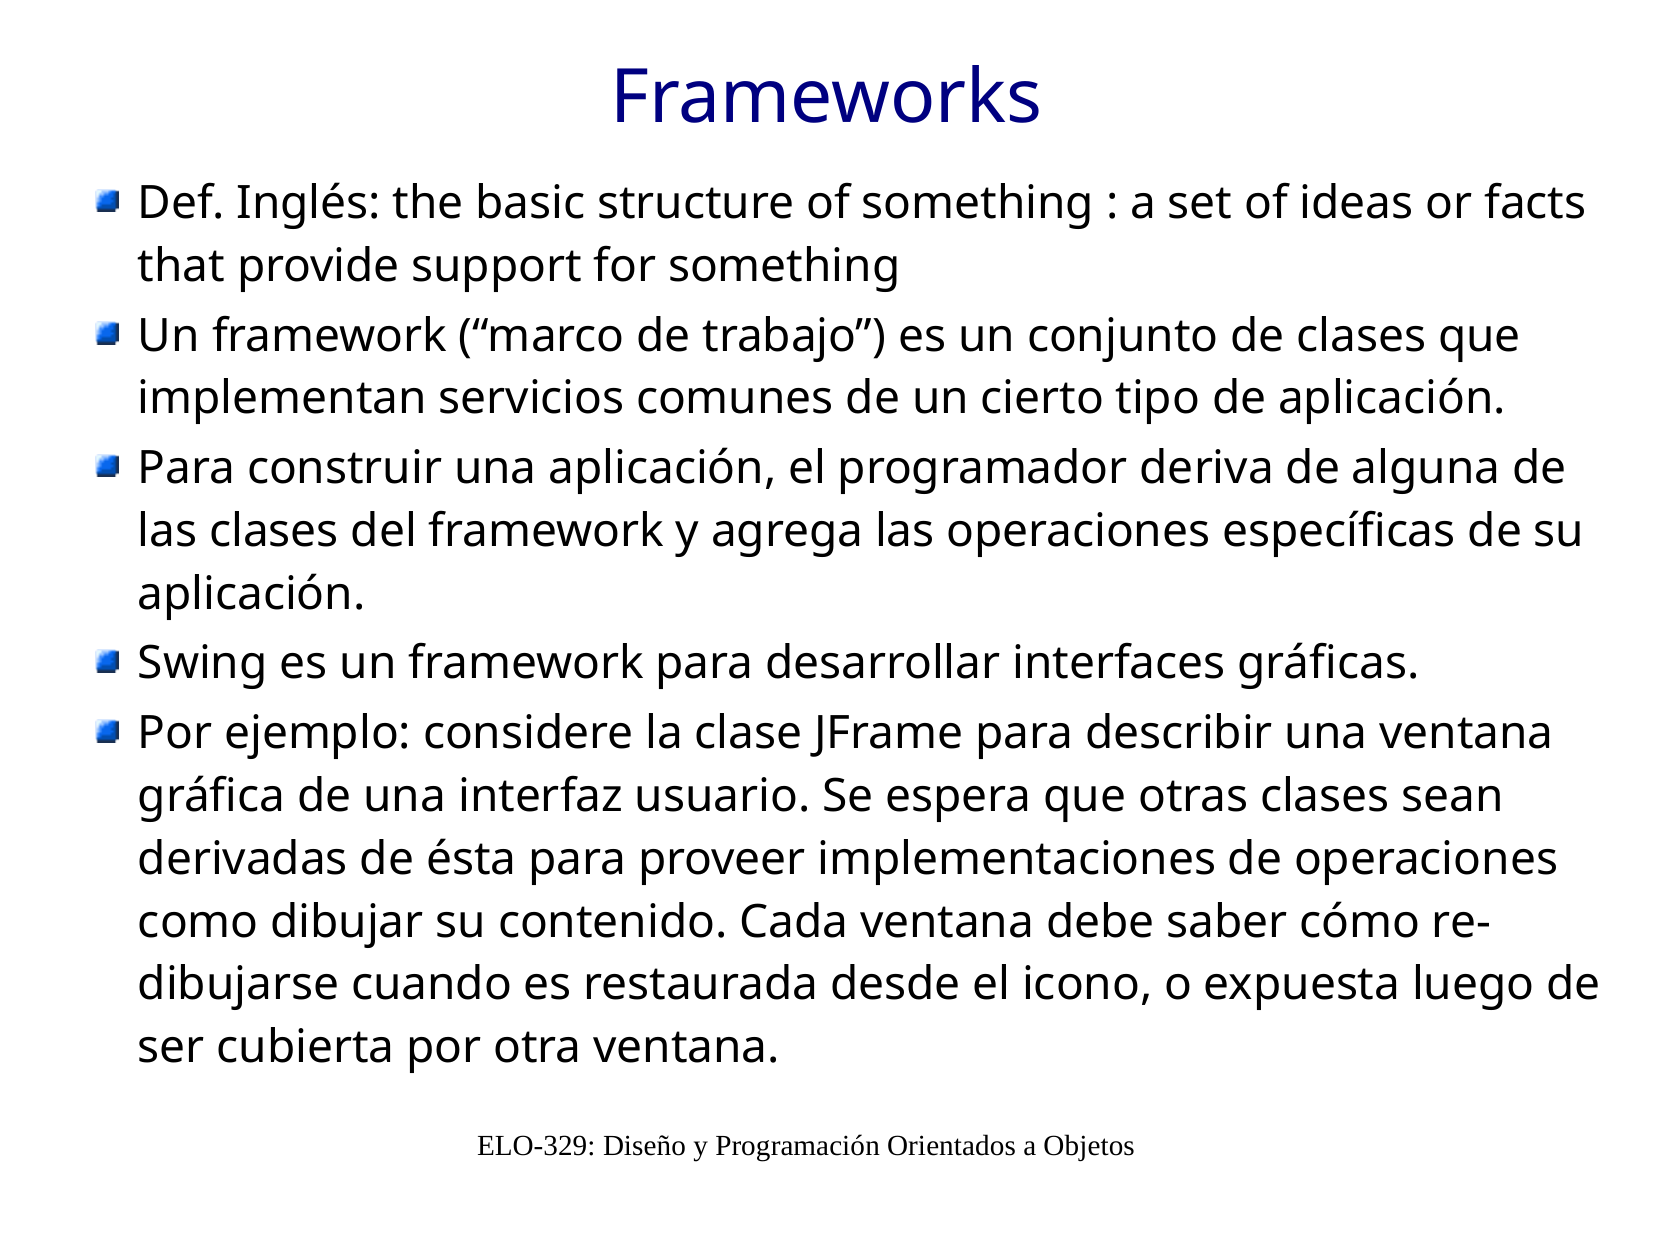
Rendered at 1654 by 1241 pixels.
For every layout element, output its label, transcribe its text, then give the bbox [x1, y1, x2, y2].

list Def. Inglés: the basic structure of something : a set of ideas or facts that provide support for something Un framework (“marco de trabajo”) es un conjunto de clases que implementan servicios comunes de un cierto tipo de aplicación. Para construir una aplicación, el programador deriva de alguna de las clases del framework y agrega las operaciones específicas de su aplicación. Swing es un framework para desarrollar interfaces gráficas. Por ejemplo: considere la clase JFrame para describir una ventana gráfica de una interfaz usuario. Se espera que otras clases sean derivadas de ésta para proveer implementaciones de operaciones como dibujar su contenido. Cada ventana debe saber cómo re-dibujarse cuando es restaurada desde el icono, o expuesta luego de ser cubierta por otra ventana. [81, 169, 1604, 1099]
title Frameworks [82, 43, 1571, 145]
